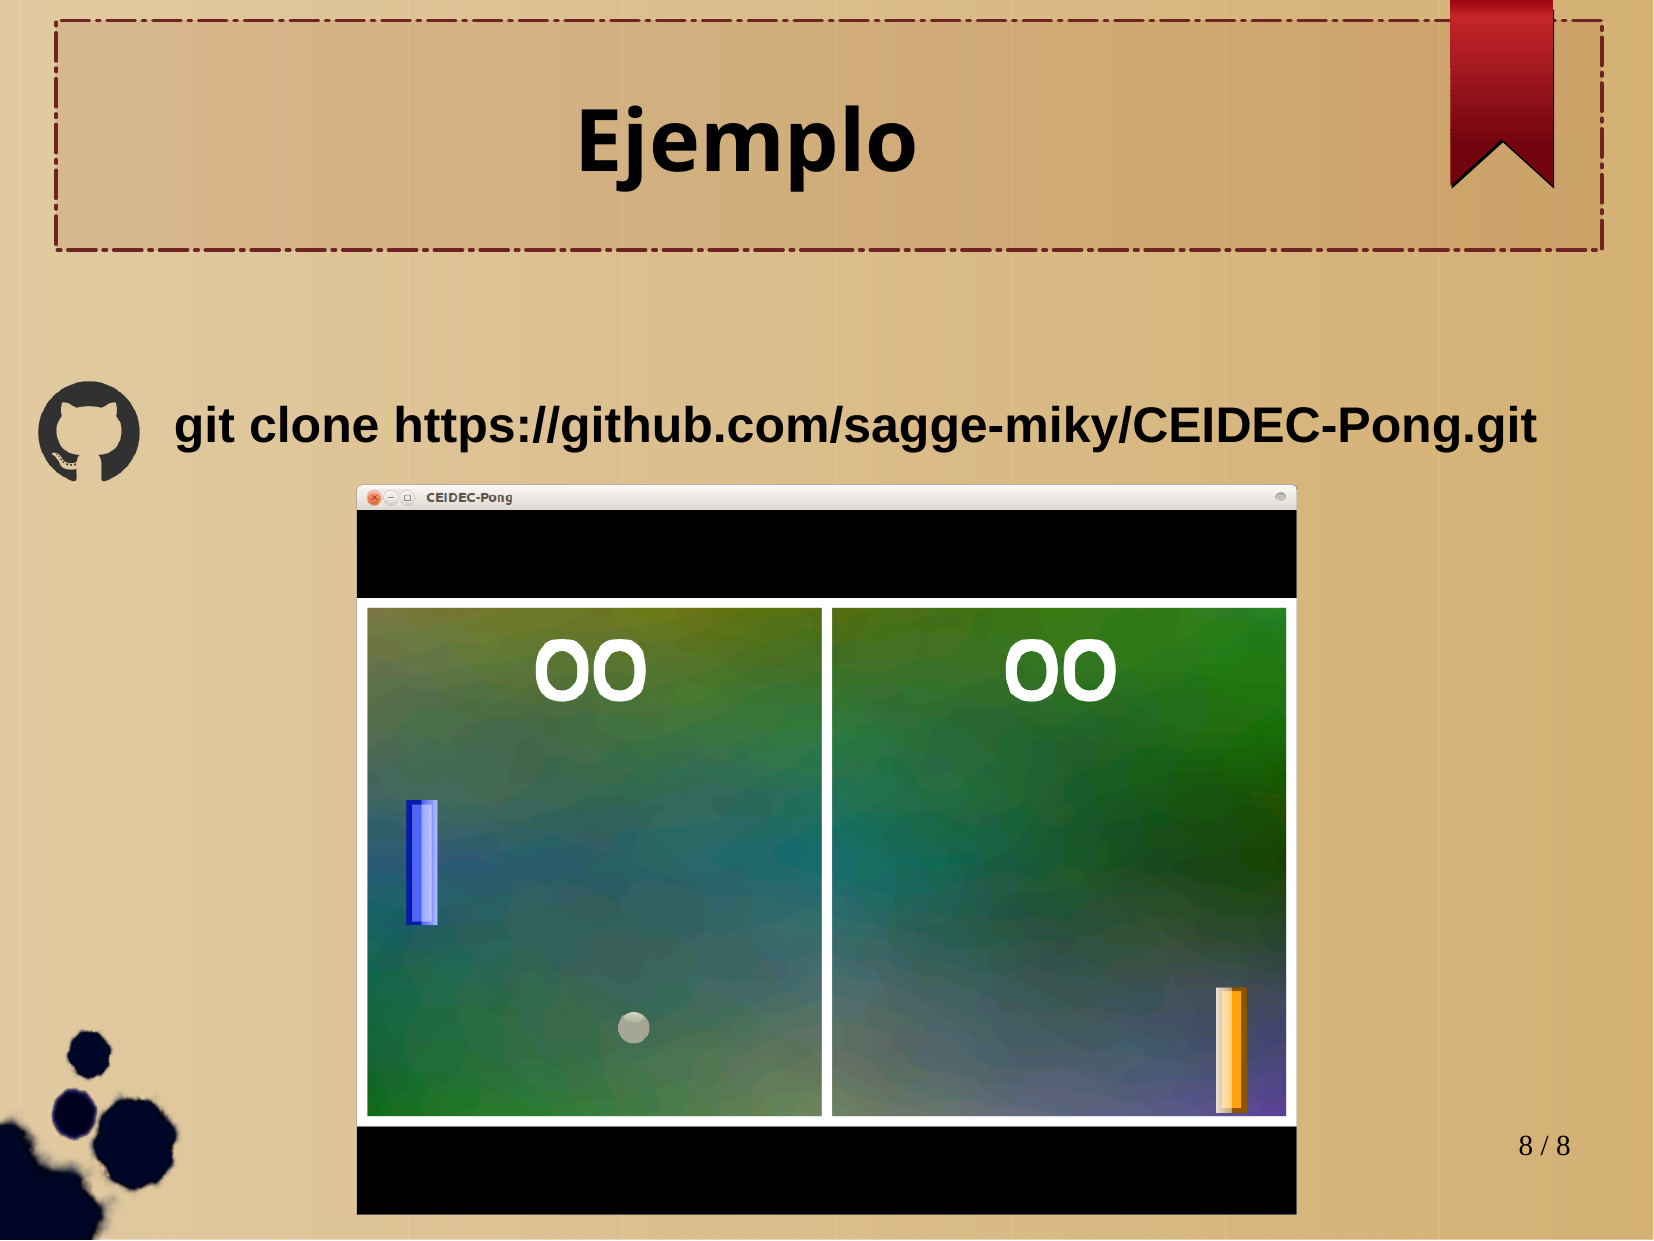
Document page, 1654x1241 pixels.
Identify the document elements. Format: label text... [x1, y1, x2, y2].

picture [356, 485, 1297, 1215]
title Ejemplo [82, 47, 1412, 229]
text_box git clone https://github.com/sagge-miky/CEIDEC-Pong.git [142, 389, 1554, 485]
picture [35, 377, 142, 485]
